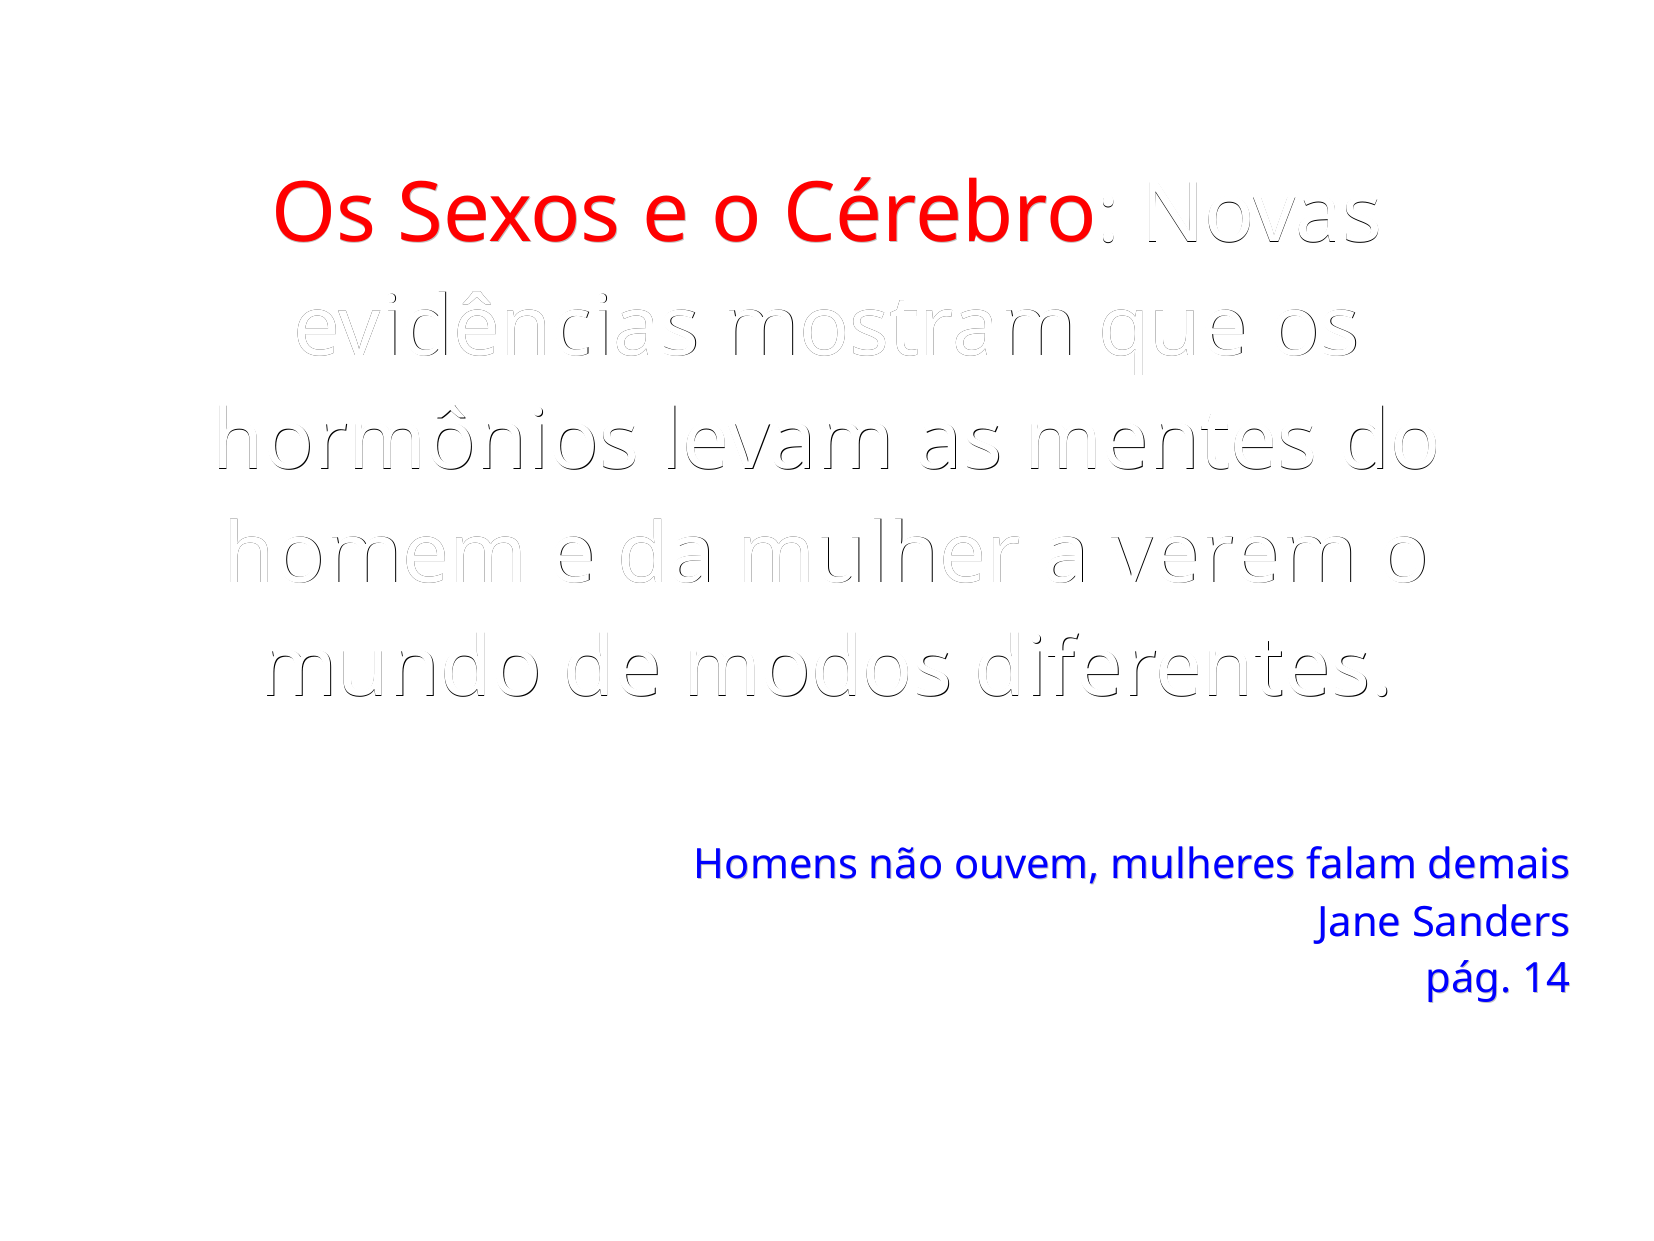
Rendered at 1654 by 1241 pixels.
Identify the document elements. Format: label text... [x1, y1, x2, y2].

subtitle Os Sexos e o Cérebro: Novas evidências mostram que os hormônios levam as mentes do homem e da mulher a verem o mundo de modos diferentes. Homens não ouvem, mulheres falam demais Jane Sanders pág. 14 [82, 56, 1571, 1102]
